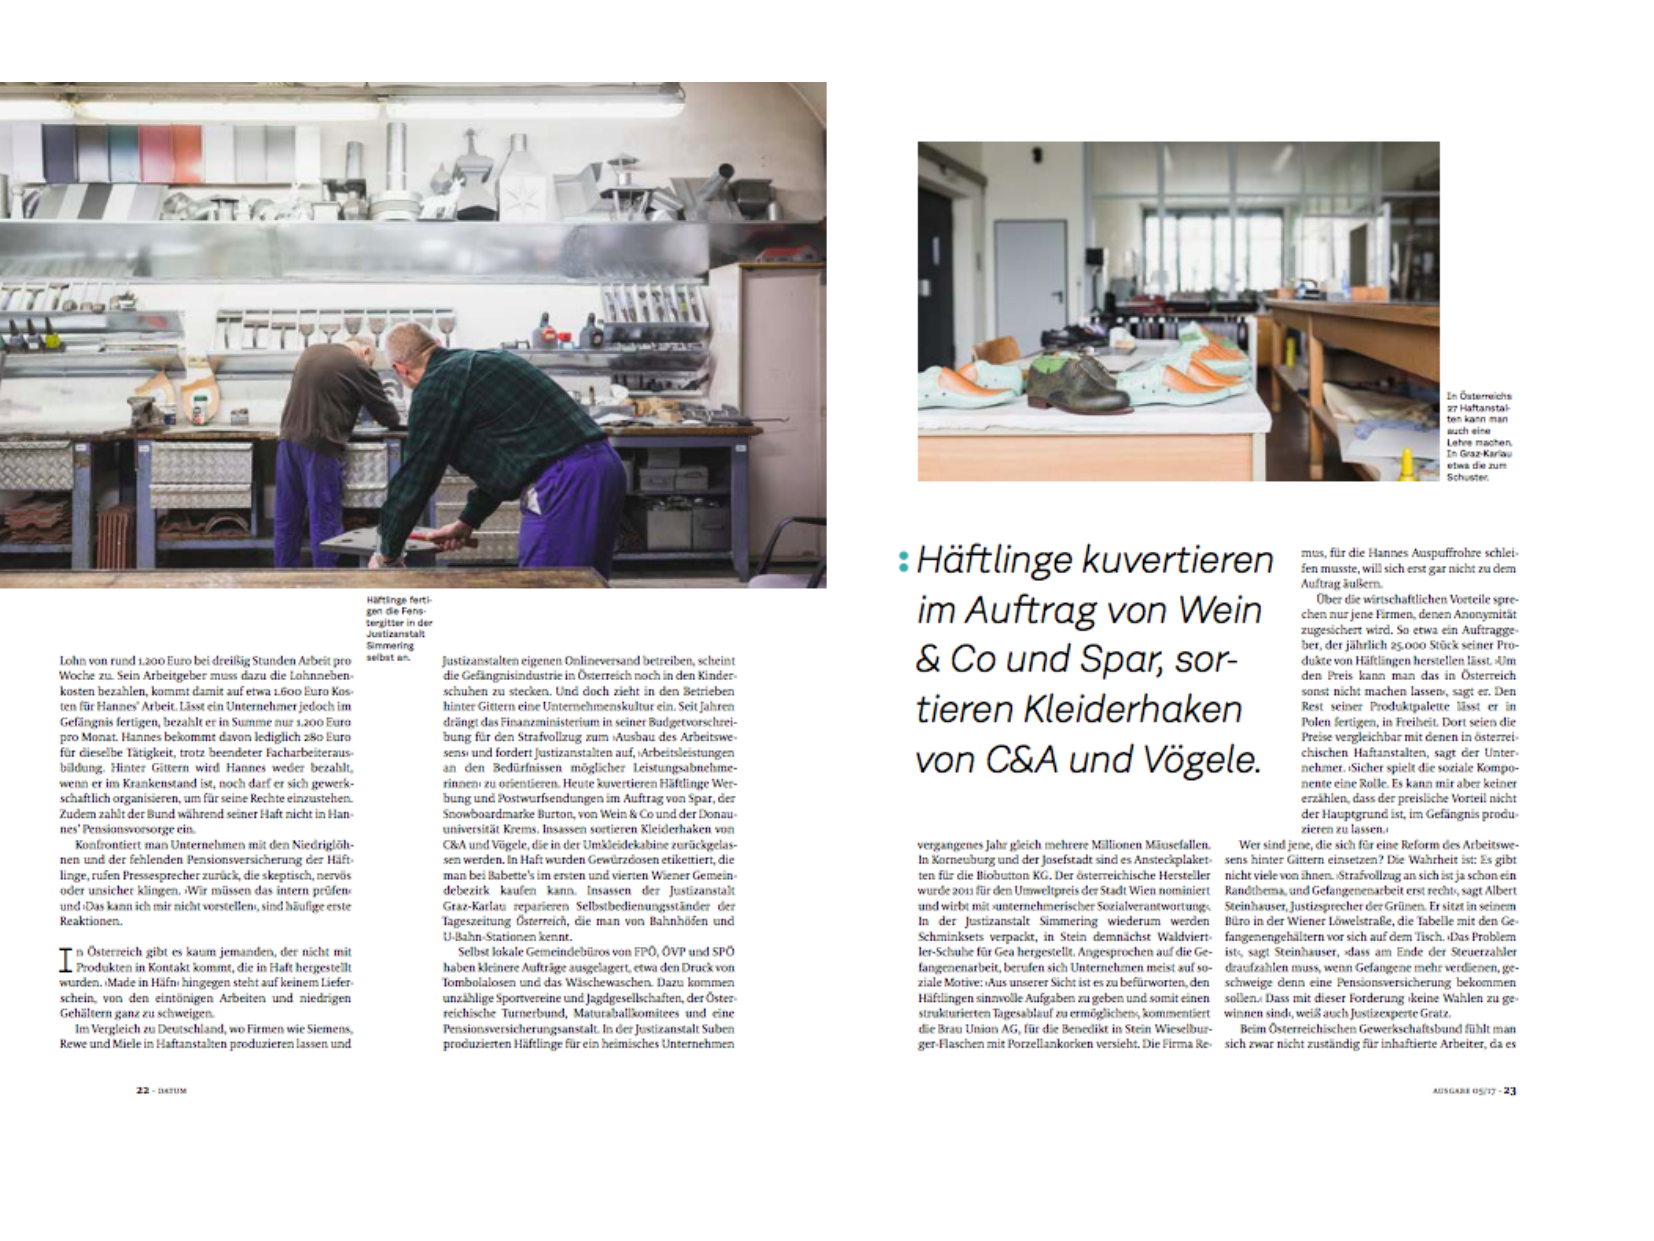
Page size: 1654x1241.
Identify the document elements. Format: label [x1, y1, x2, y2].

picture [0, 82, 1654, 1119]
